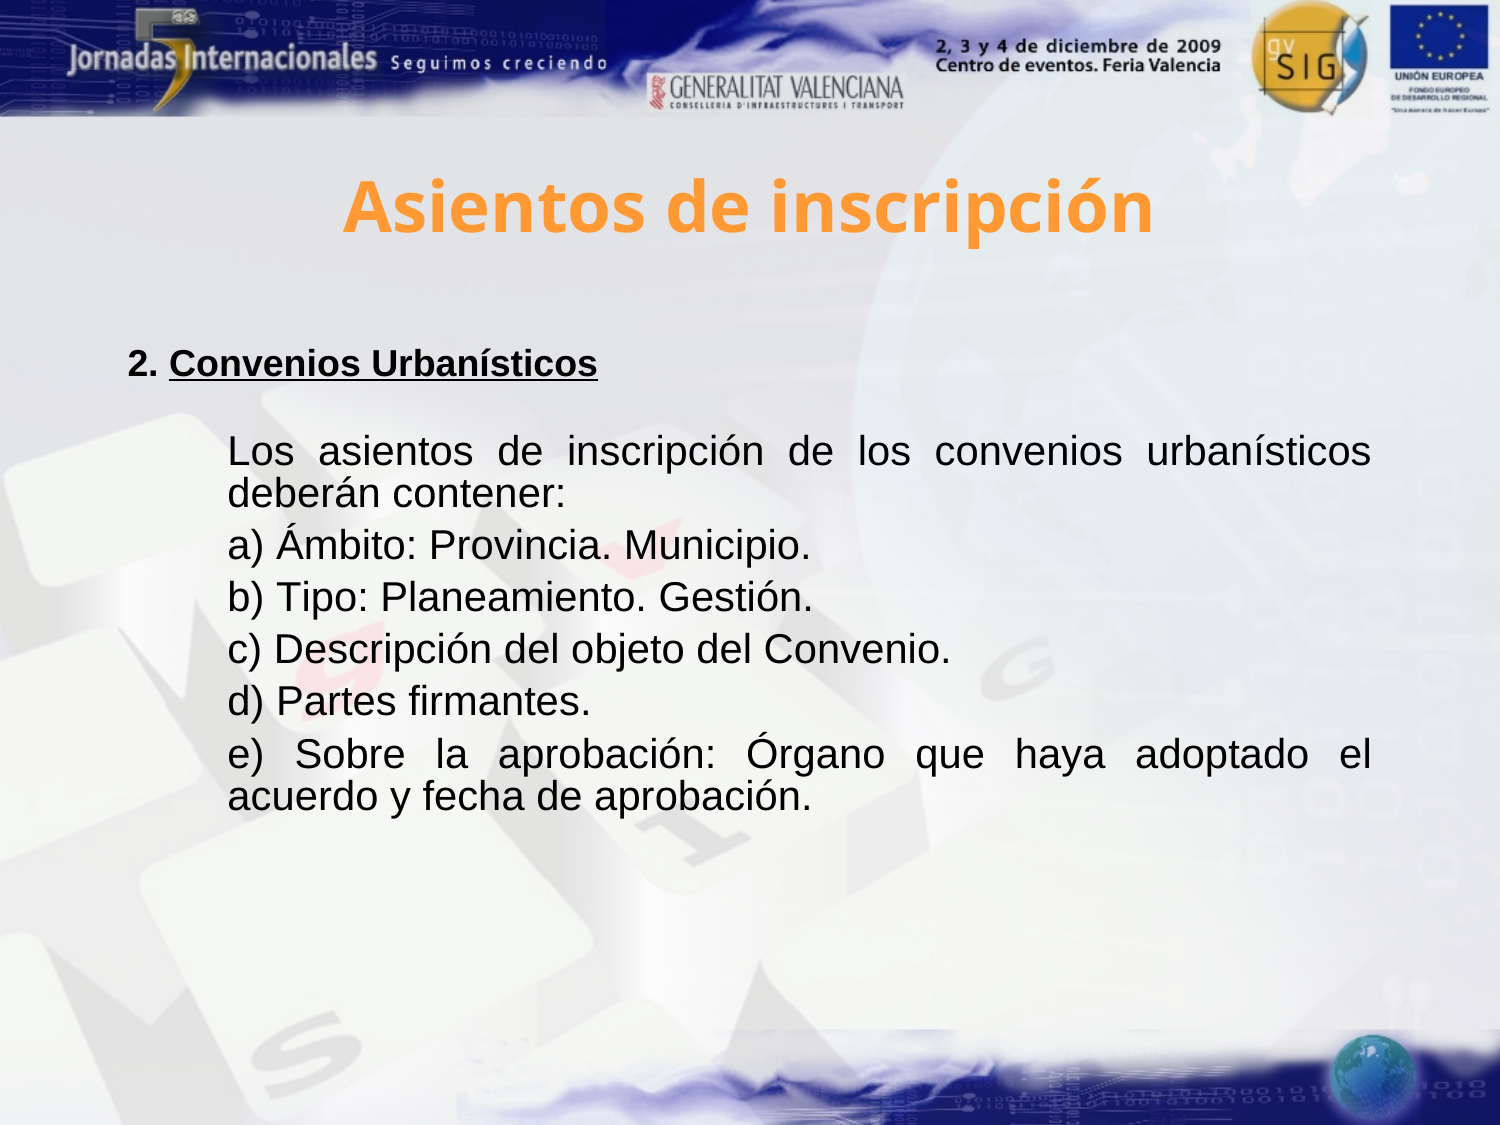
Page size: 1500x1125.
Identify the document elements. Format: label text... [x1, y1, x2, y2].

picture [0, 270, 1500, 1125]
text_box Asientos de inscripción [0, 139, 1500, 270]
list 2. Convenios Urbanísticos Los asientos de inscripción de los convenios urbanísticos deberán contener: a) Ámbito: Provincia. Municipio. b) Tipo: Planeamiento. Gestión. c) Descripción del objeto del Convenio. d) Partes firmantes. e) Sobre la aprobación: Órgano que haya adoptado el acuerdo y fecha de aprobación. [112, 286, 1388, 1032]
picture [0, 0, 1500, 139]
